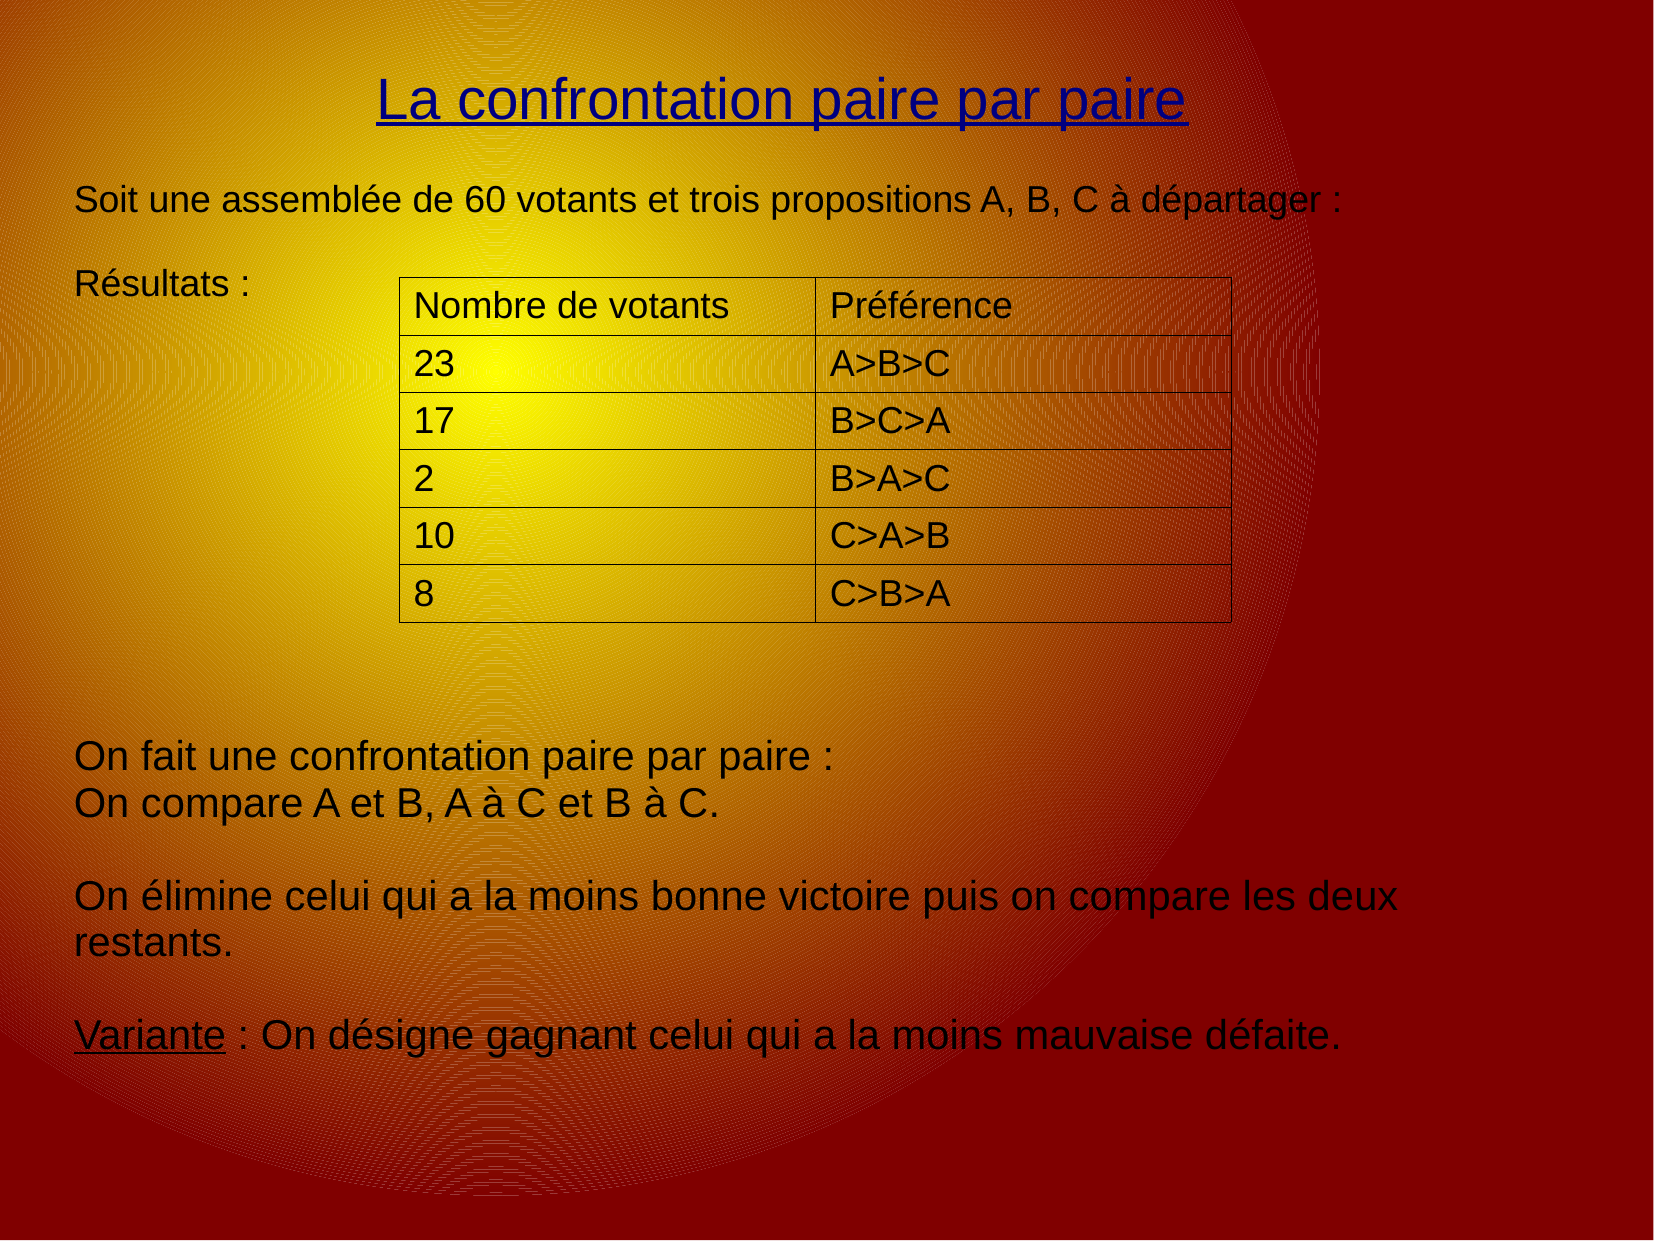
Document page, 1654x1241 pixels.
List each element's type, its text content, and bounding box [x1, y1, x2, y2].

table_cell B>C>A [816, 393, 1231, 449]
table_cell 10 [400, 508, 815, 564]
table_cell A>B>C [816, 336, 1231, 392]
table_cell C>A>B [816, 508, 1231, 564]
table_cell 23 [400, 336, 815, 392]
table_cell C>B>A [816, 565, 1231, 622]
table_cell B>A>C [816, 450, 1231, 507]
table_cell 2 [400, 450, 815, 507]
table_cell 8 [400, 565, 815, 622]
text_box La confrontation paire par paire [177, 59, 1388, 139]
text_box Soit une assemblée de 60 votants et trois propositions A, B, C à départager : Résultats : [59, 171, 1506, 355]
table_cell 17 [400, 393, 815, 449]
text_box On fait une confrontation paire par paire : On compare A et B, A à C et B à C. On élimine celui qui a la moins bonne victoire puis on compare les deux restants. Variante : On désigne gagnant celui qui a la moins mauvaise défaite. [59, 679, 1447, 1115]
table_header Préférence [816, 278, 1231, 335]
table_header Nombre de votants [400, 278, 815, 335]
